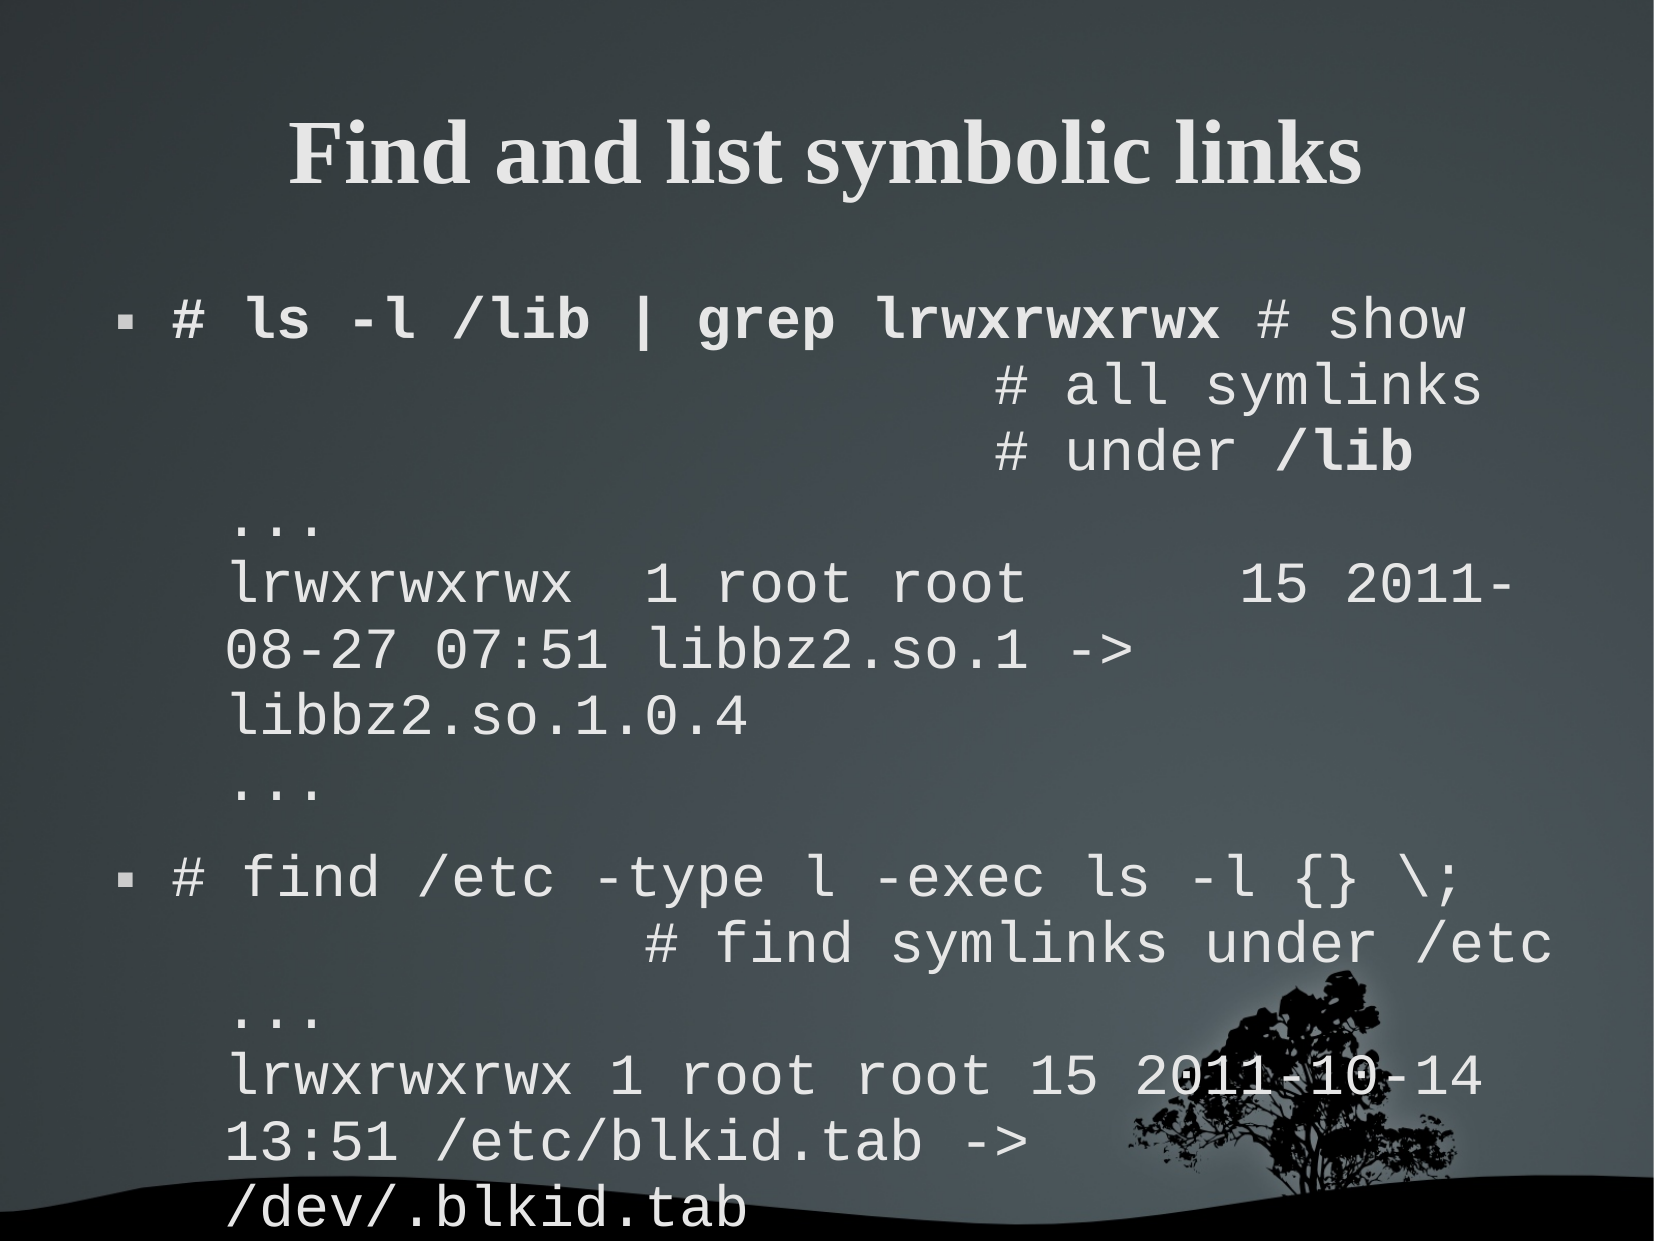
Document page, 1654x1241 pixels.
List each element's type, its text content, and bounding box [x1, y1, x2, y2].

list # ls -l /lib | grep lrwxrwxrwx # show # all symlinks # under /lib ... lrwxrwxrwx 1 root root 15 2011-08-27 07:51 libbz2.so.1 -> libbz2.so.1.0.4 ... # find /etc -type l -exec ls -l {} \; # find symlinks under /etc ... lrwxrwxrwx 1 root root 15 2011-10-14 13:51 /etc/blkid.tab -> /dev/.blkid.tab ... There no easy way to tell which symlinks point to a target [82, 290, 1571, 1192]
picture [0, 0, 1654, 1241]
title Find and list symbolic links [82, 49, 1571, 257]
